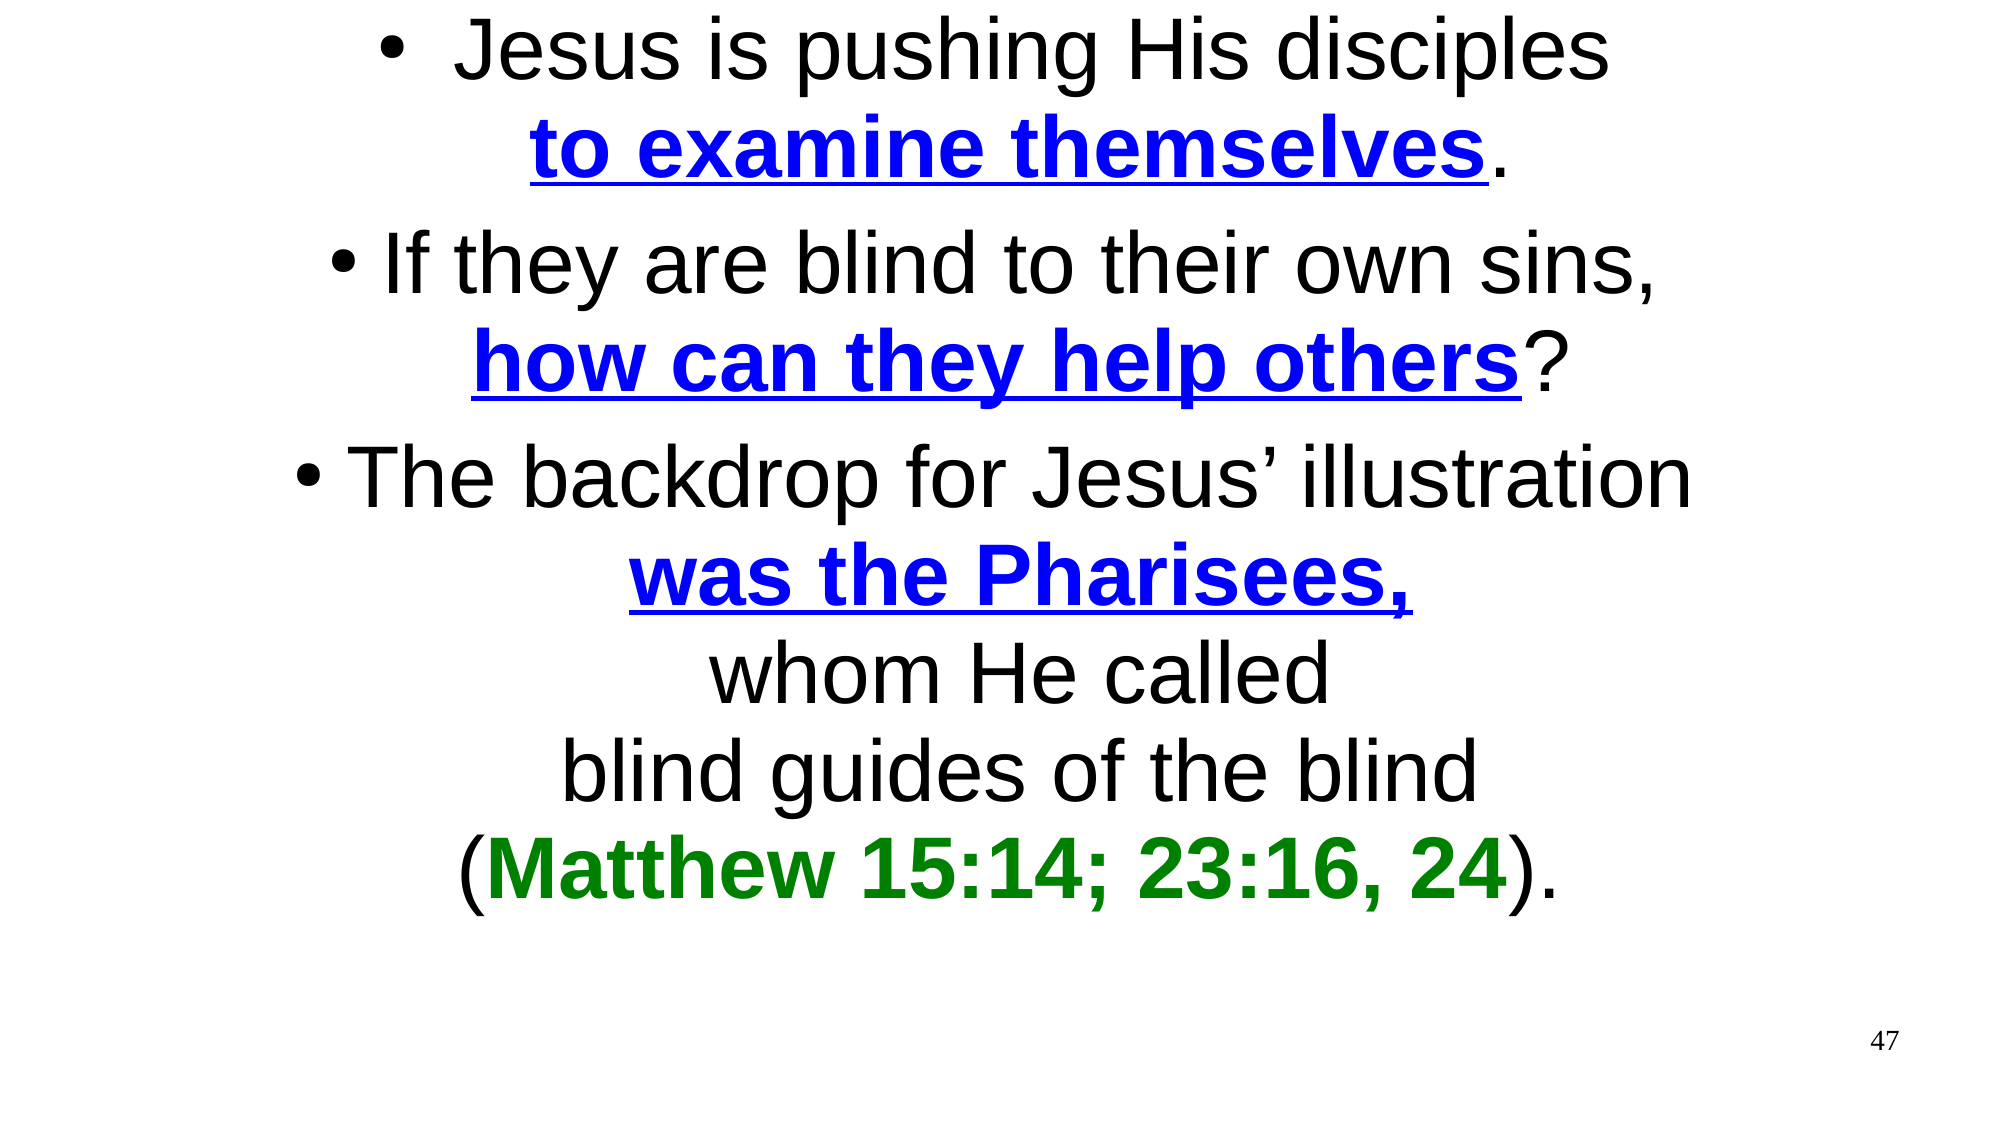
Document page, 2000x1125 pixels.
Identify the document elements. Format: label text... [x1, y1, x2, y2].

list Jesus is pushing His disciples to examine themselves. If they are blind to their own sins, how can they help others? The backdrop for Jesus’ illustration was the Pharisees, whom He called blind guides of the blind (Matthew 15:14; 23:16, 24). [0, 0, 1996, 1123]
